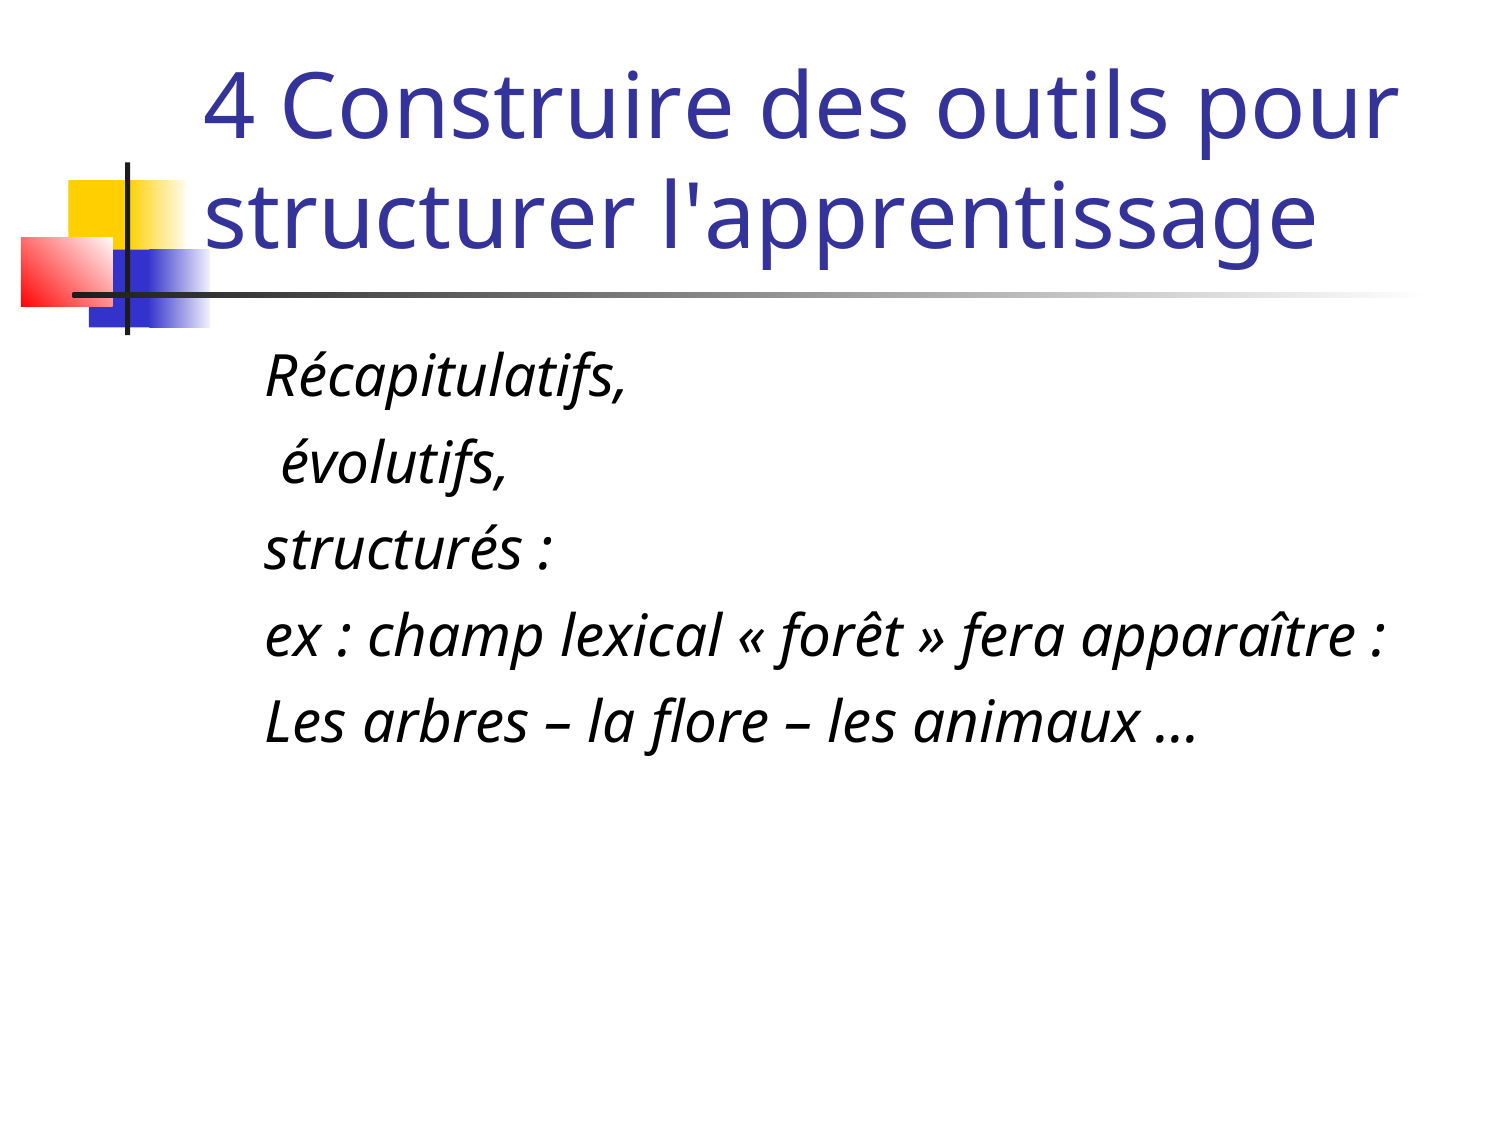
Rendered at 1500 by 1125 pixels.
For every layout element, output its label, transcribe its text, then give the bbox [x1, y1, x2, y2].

title 4 Construire des outils pour structurer l'apprentissage [188, 35, 1467, 275]
list Récapitulatifs, évolutifs, structurés : ex : champ lexical « forêt » fera apparaître : Les arbres – la flore – les animaux ... [193, 330, 1469, 1006]
